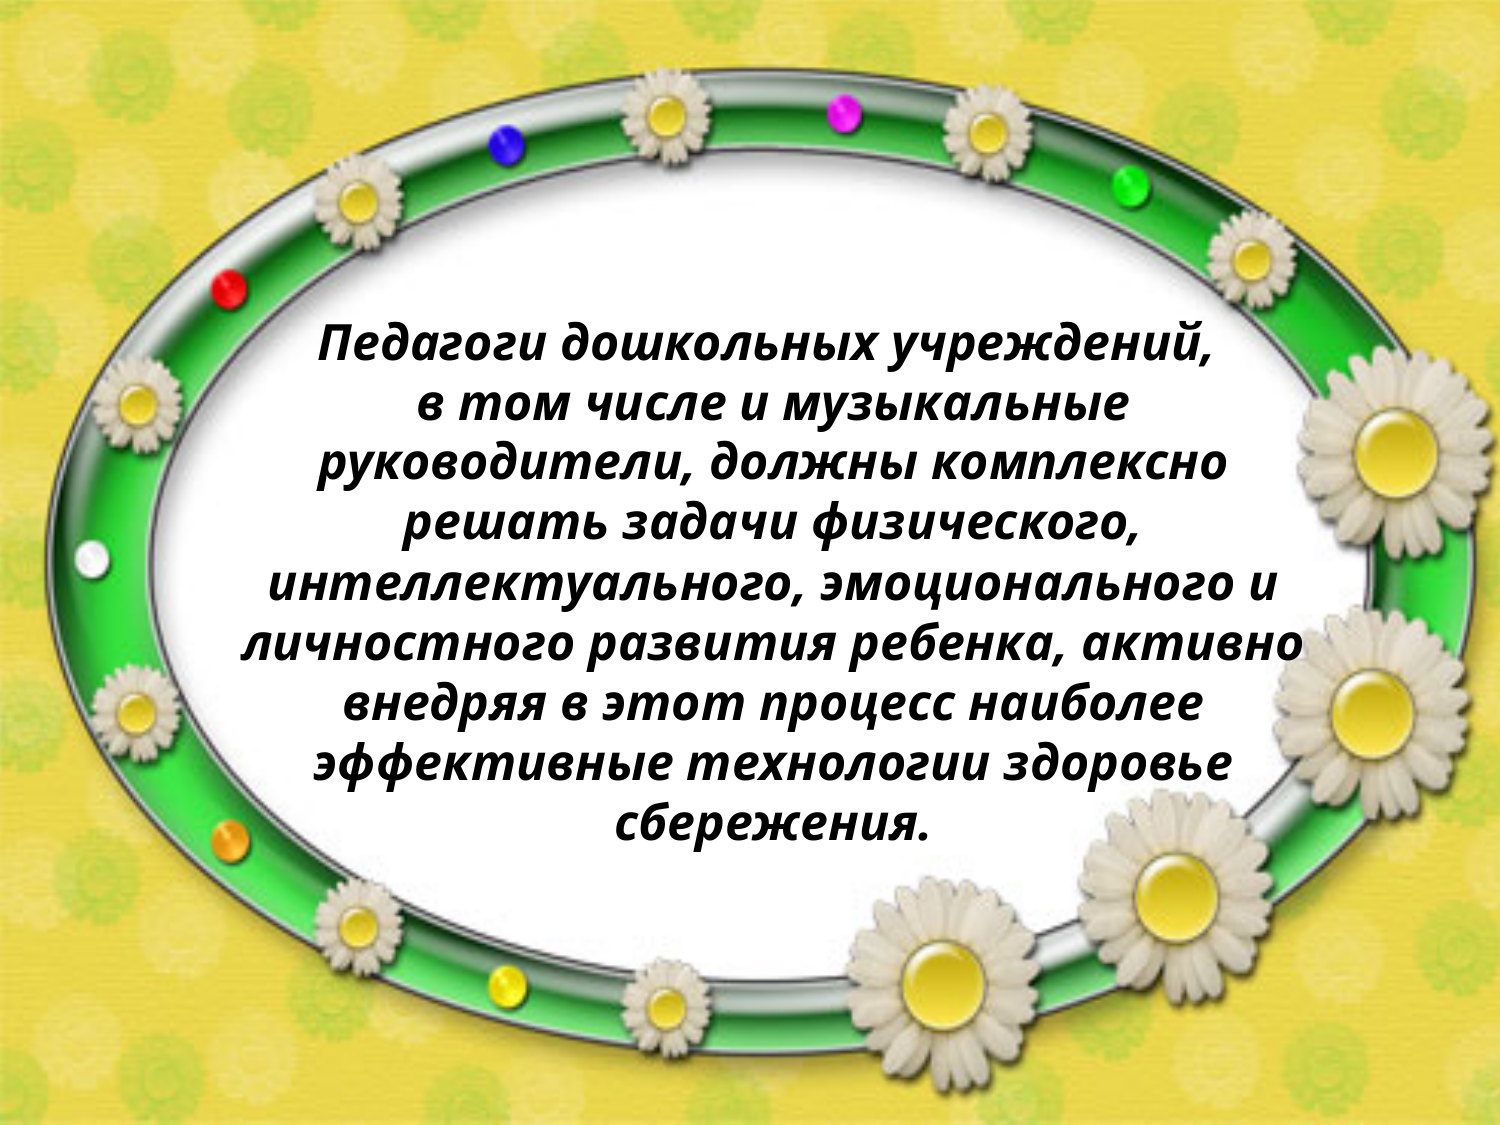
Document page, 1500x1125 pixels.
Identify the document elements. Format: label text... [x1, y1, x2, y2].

text_box Педагоги дошкольных учреждений, в том числе и музыкальные руководители, должны комплексно решать задачи физического, интеллектуального, эмоционального и личностного развития ребенка, активно внедряя в этот процесс наиболее эффективные технологии здоровье сбережения. [218, 302, 1329, 858]
picture [0, 0, 1500, 1125]
